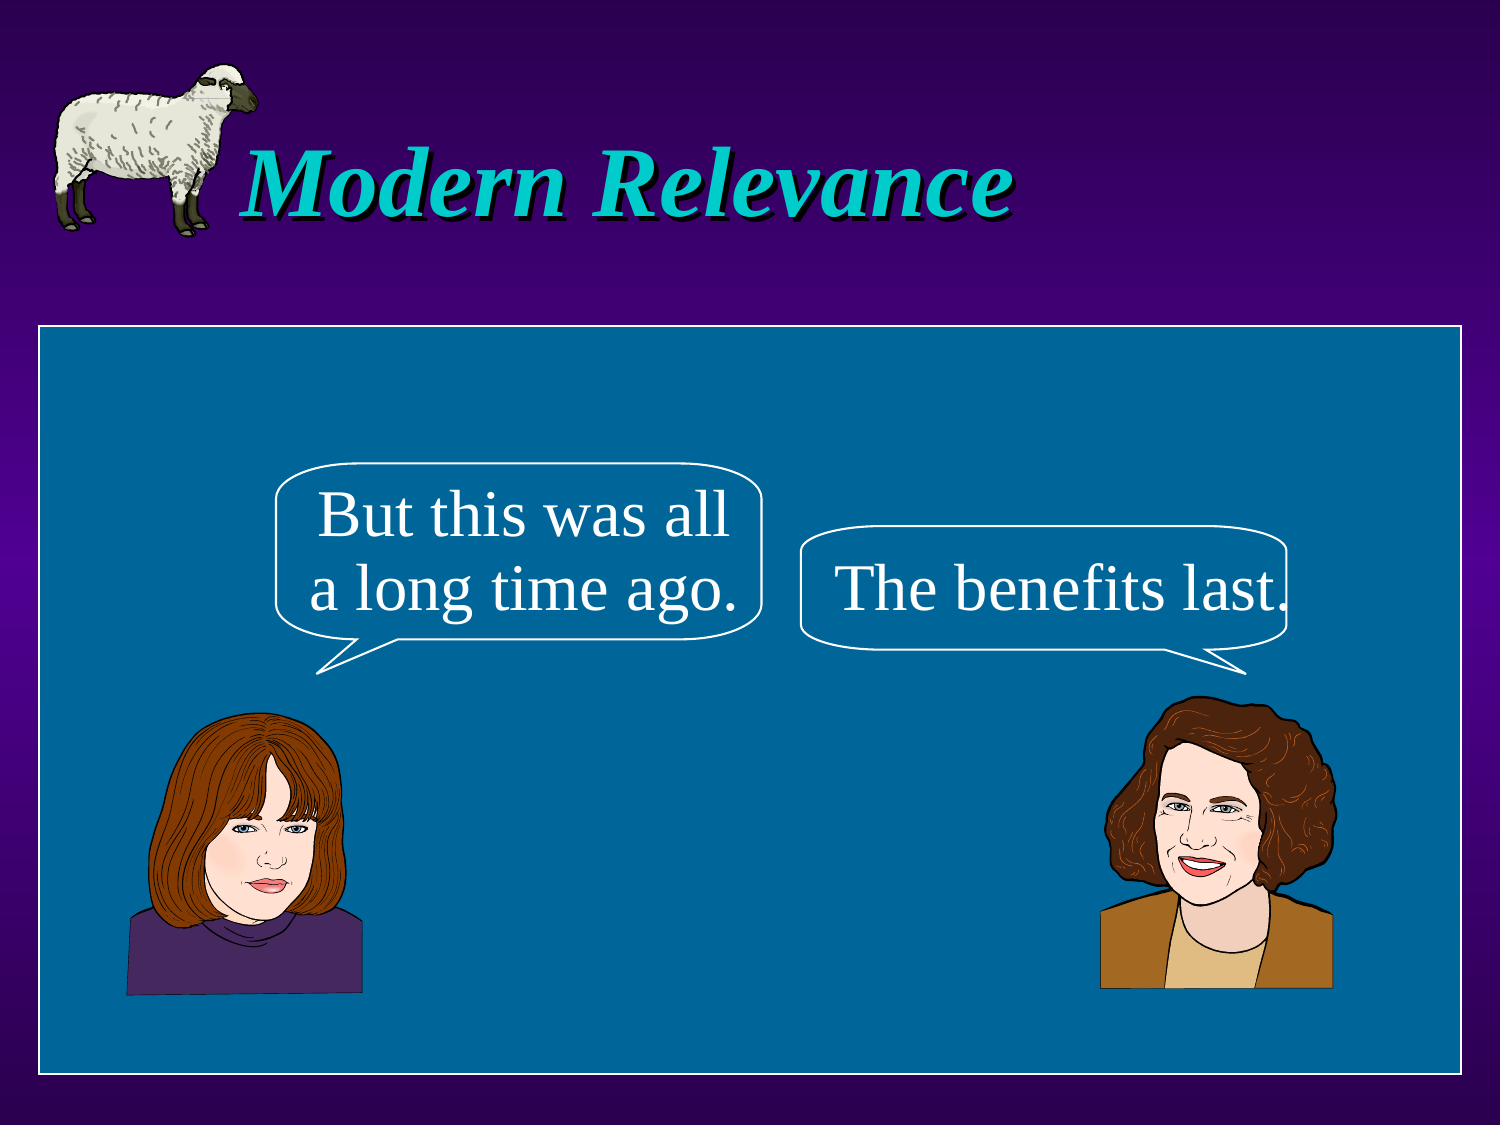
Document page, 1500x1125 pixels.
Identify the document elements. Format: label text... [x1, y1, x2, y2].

title Modern Relevance [224, 78, 1388, 288]
text_box [38, 325, 1462, 1074]
text_box The benefits last. [800, 526, 1287, 674]
chart [1100, 695, 1338, 989]
text_box But this was all a long time ago. [276, 463, 762, 674]
chart [126, 712, 363, 996]
